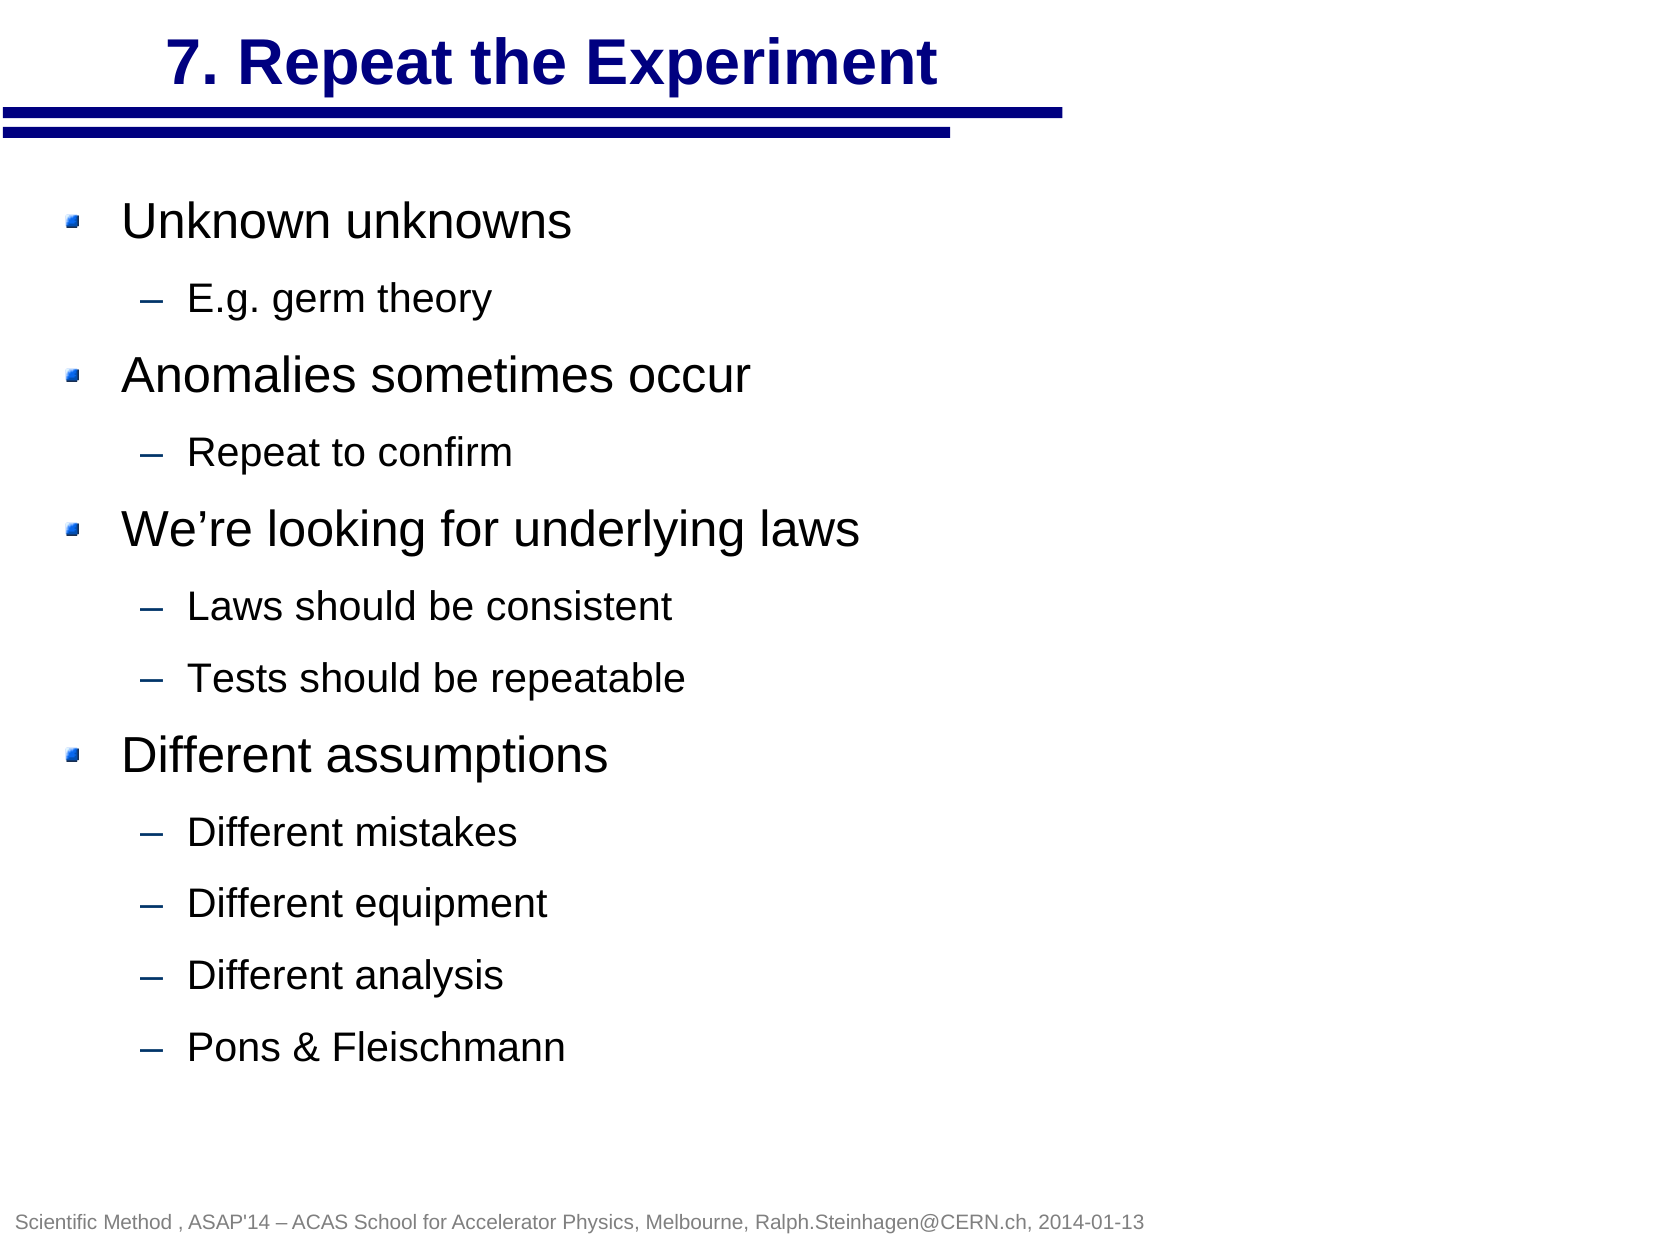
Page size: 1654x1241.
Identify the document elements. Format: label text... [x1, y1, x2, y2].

title 7. Repeat the Experiment [165, 0, 1323, 124]
list Unknown unknowns E.g. germ theory Anomalies sometimes occur Repeat to confirm We’re looking for underlying laws Laws should be consistent Tests should be repeatable Different assumptions Different mistakes Different equipment Different analysis Pons & Fleischmann [65, 192, 1628, 1205]
